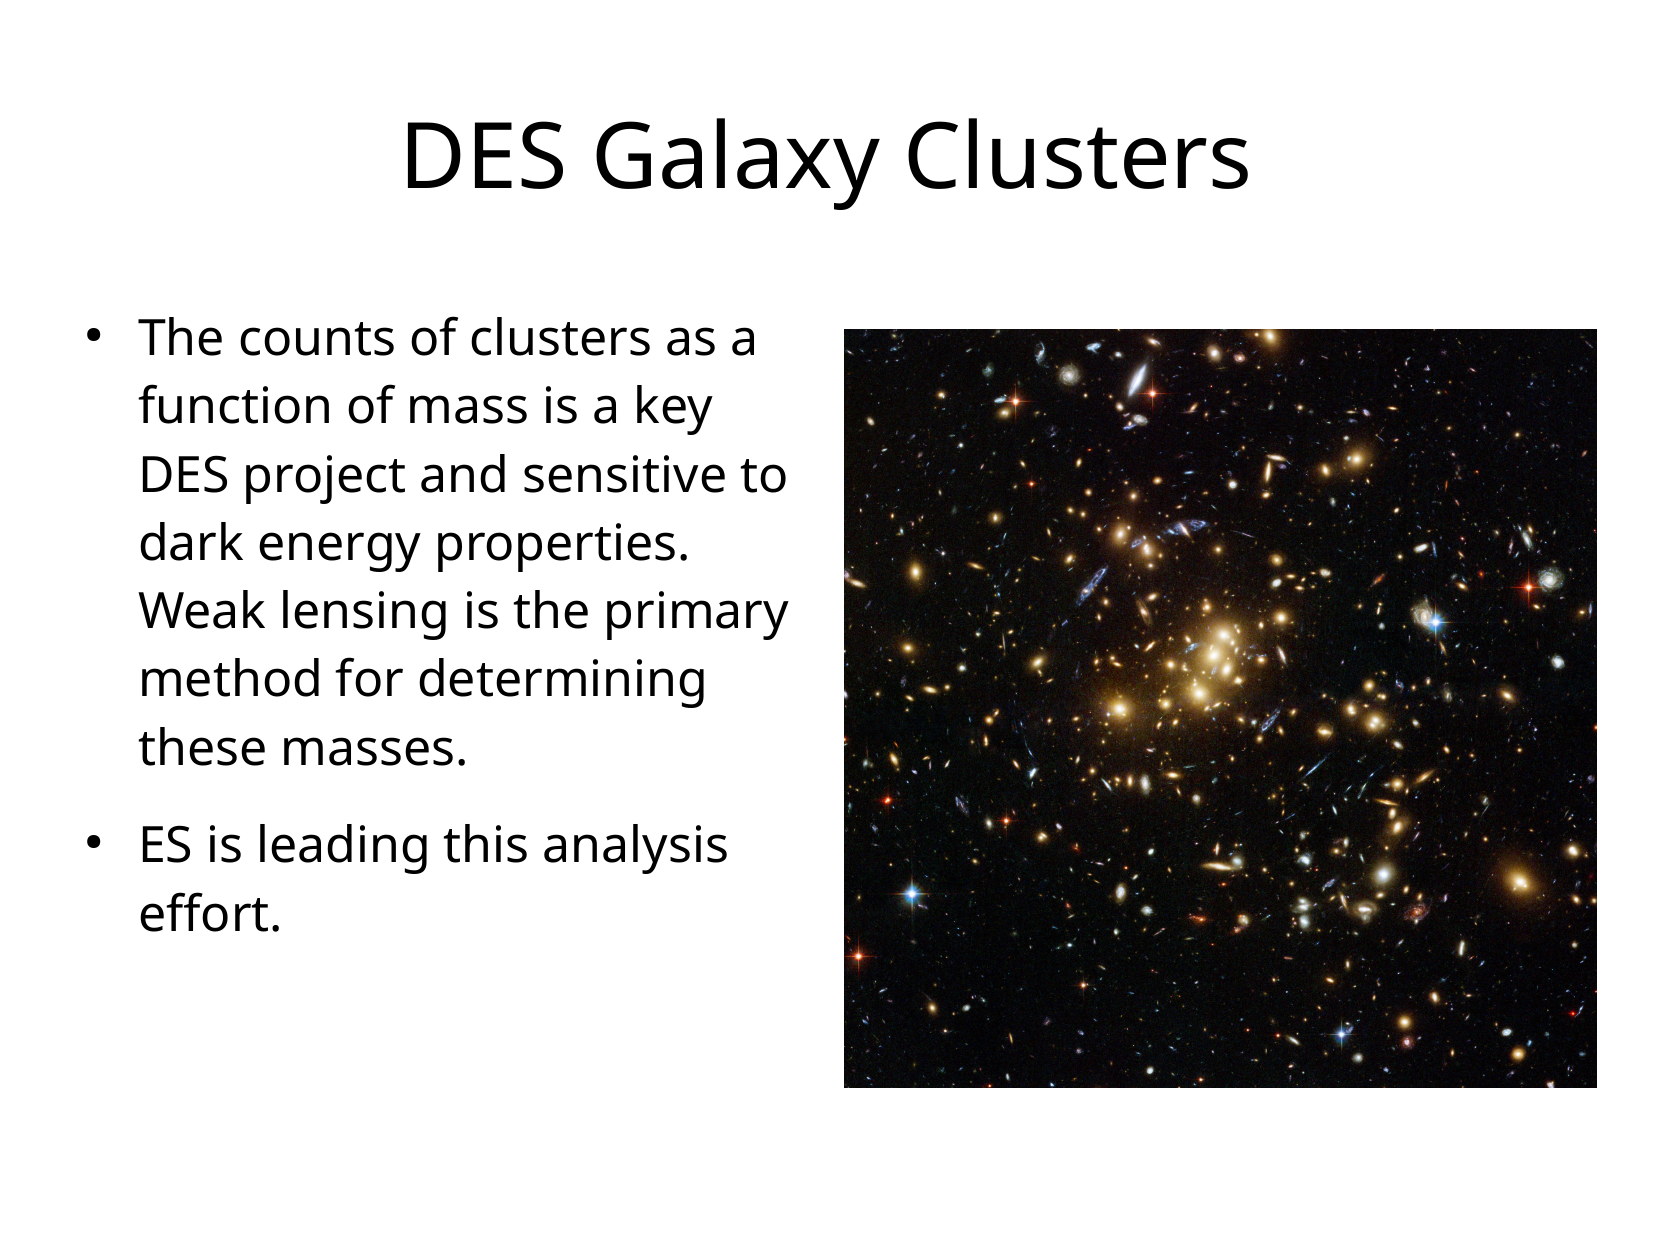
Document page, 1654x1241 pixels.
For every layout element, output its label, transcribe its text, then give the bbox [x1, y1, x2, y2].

list The counts of clusters as a function of mass is a key DES project and sensitive to dark energy properties. Weak lensing is the primary method for determining these masses. ES is leading this analysis effort. [67, 301, 790, 1121]
title DES Galaxy Clusters [82, 49, 1571, 257]
picture [844, 329, 1597, 1088]
